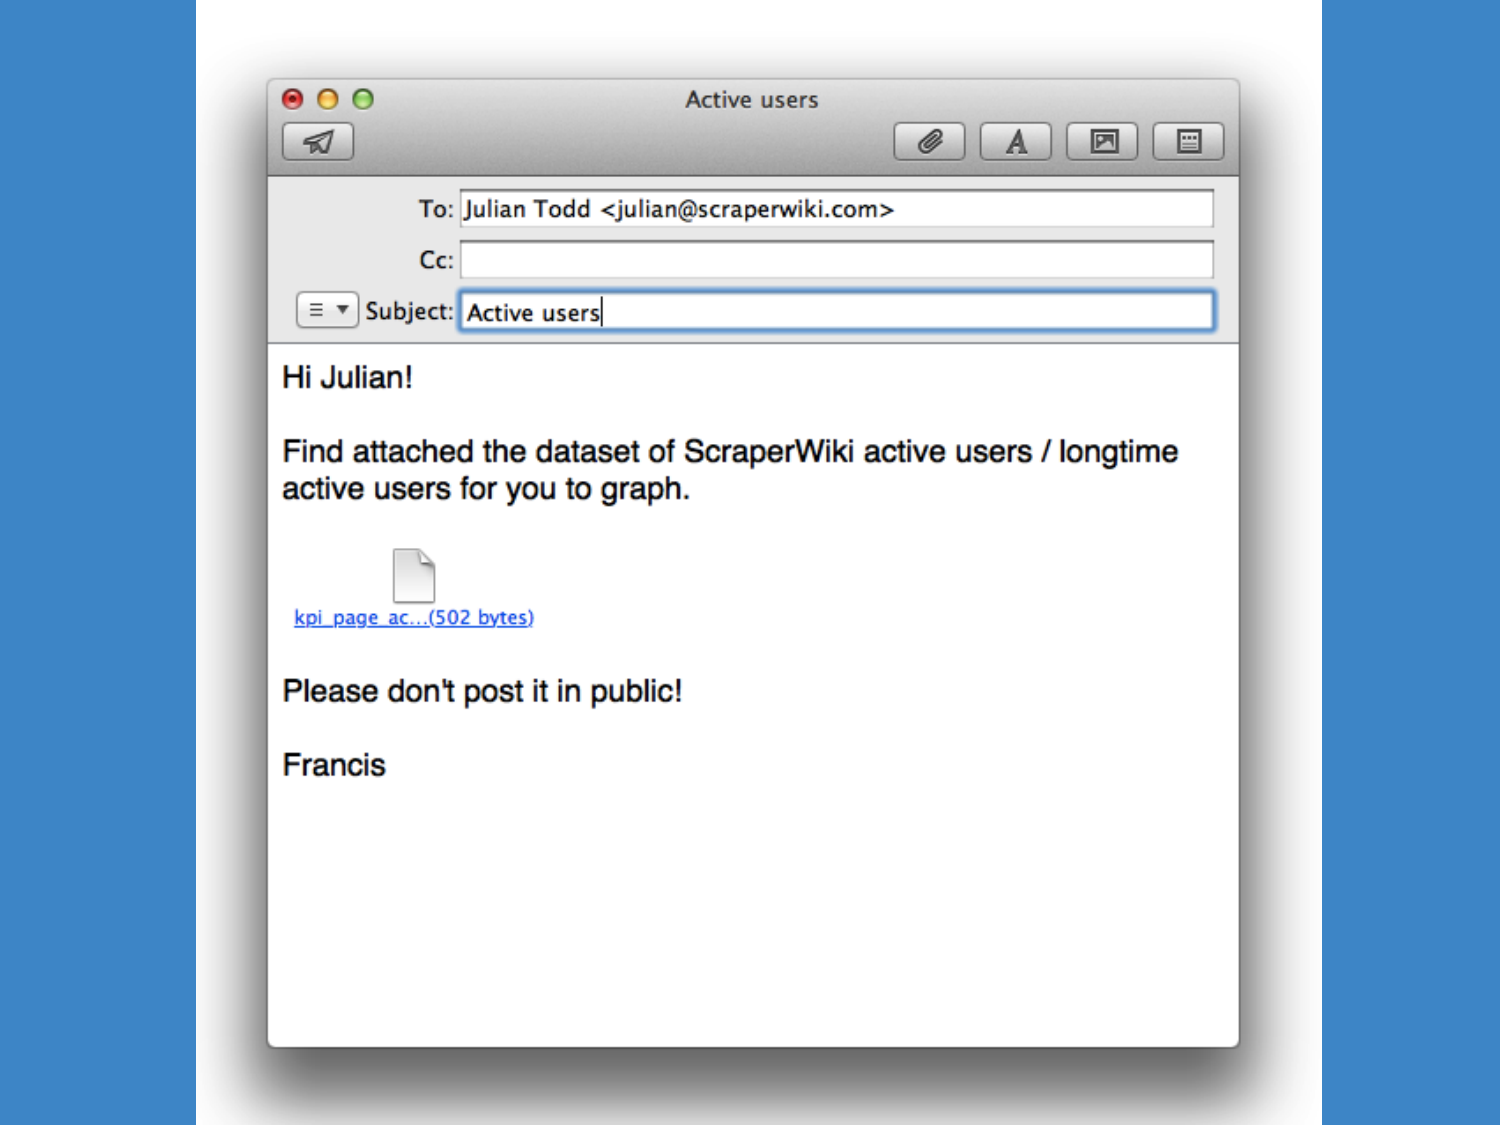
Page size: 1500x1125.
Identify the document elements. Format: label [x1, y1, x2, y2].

picture [196, 0, 1322, 1125]
